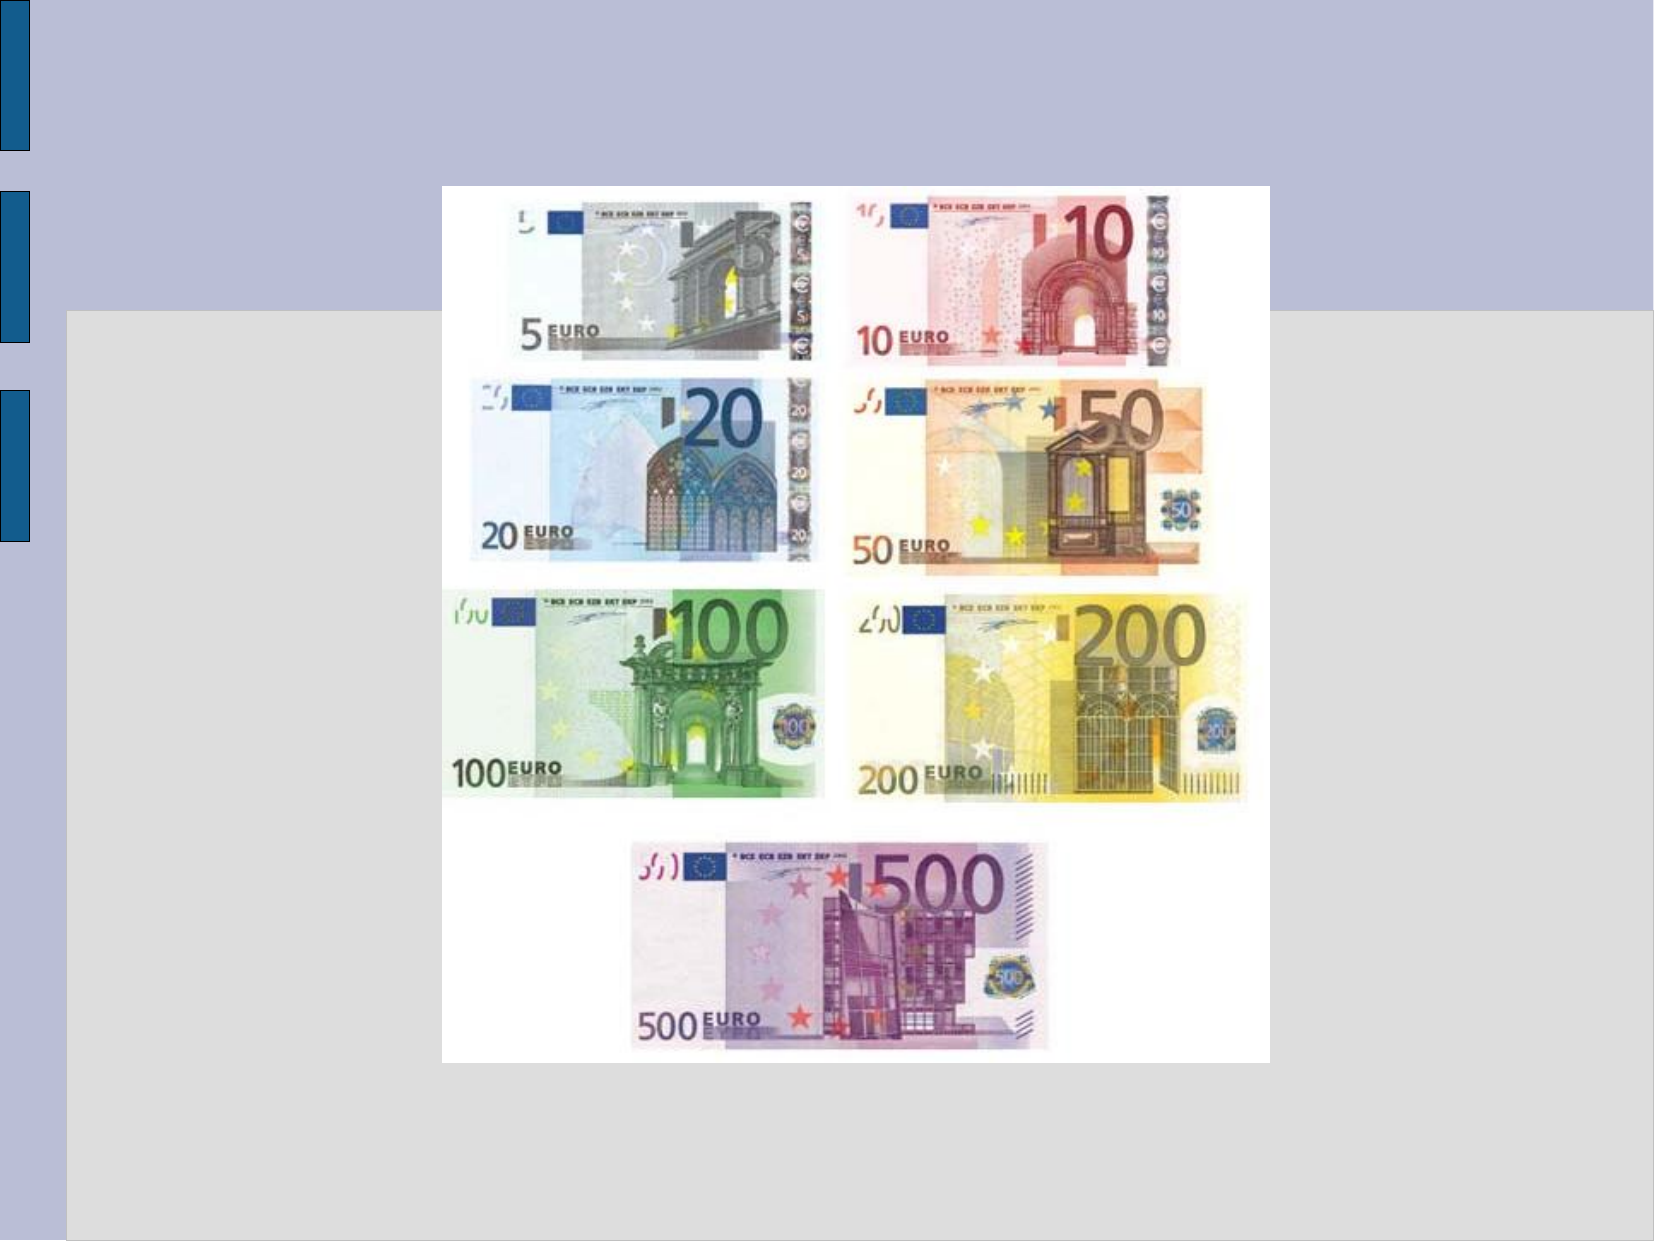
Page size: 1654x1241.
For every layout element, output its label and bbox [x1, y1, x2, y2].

picture [442, 186, 1270, 1063]
